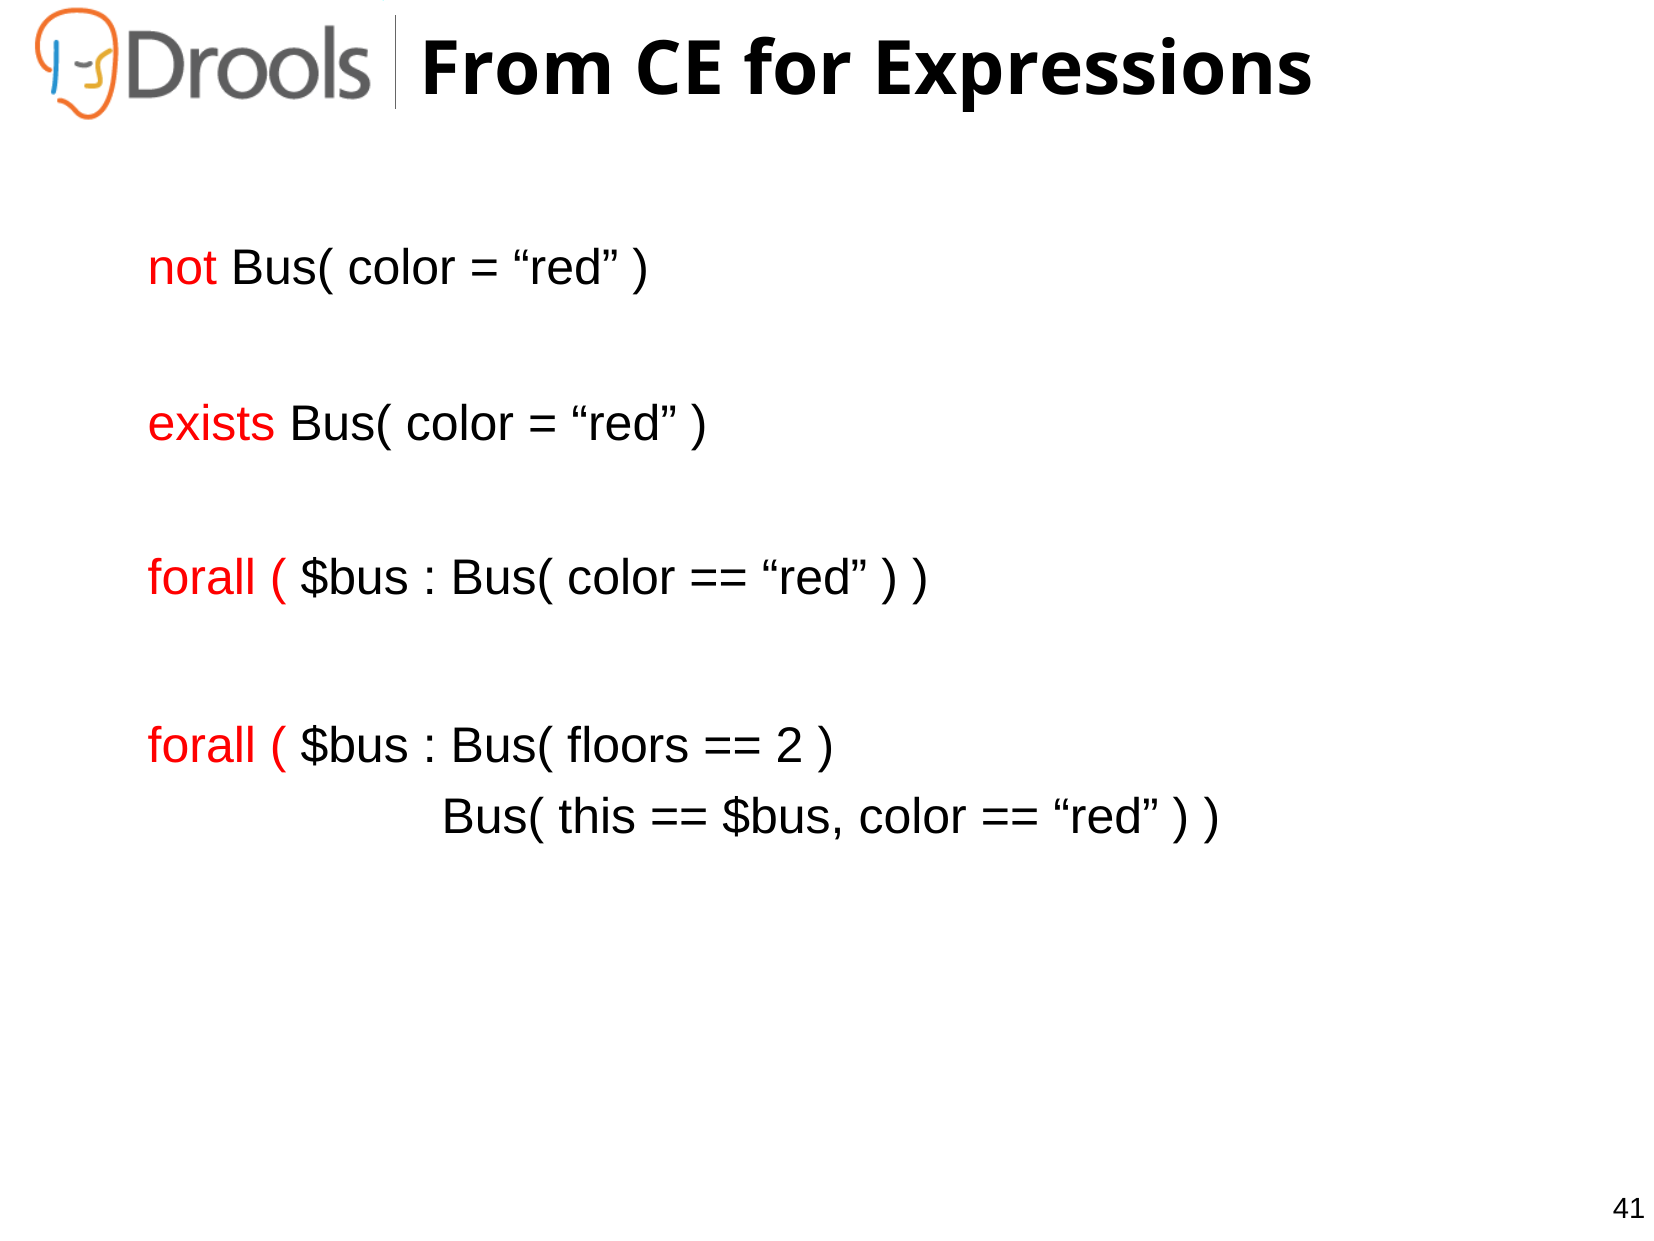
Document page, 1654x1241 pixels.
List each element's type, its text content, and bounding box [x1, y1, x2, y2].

text_box forall ( $bus : Bus( color == “red” ) ) [147, 549, 1359, 606]
text_box exists Bus( color = “red” ) [147, 395, 827, 452]
text_box forall ( $bus : Bus( floors == 2 ) Bus( this == $bus, color == “red” ) ) [147, 717, 1359, 845]
picture [29, 0, 384, 126]
title From CE for Expressions [419, 12, 1630, 119]
text_box not Bus( color = “red” ) [147, 239, 827, 296]
